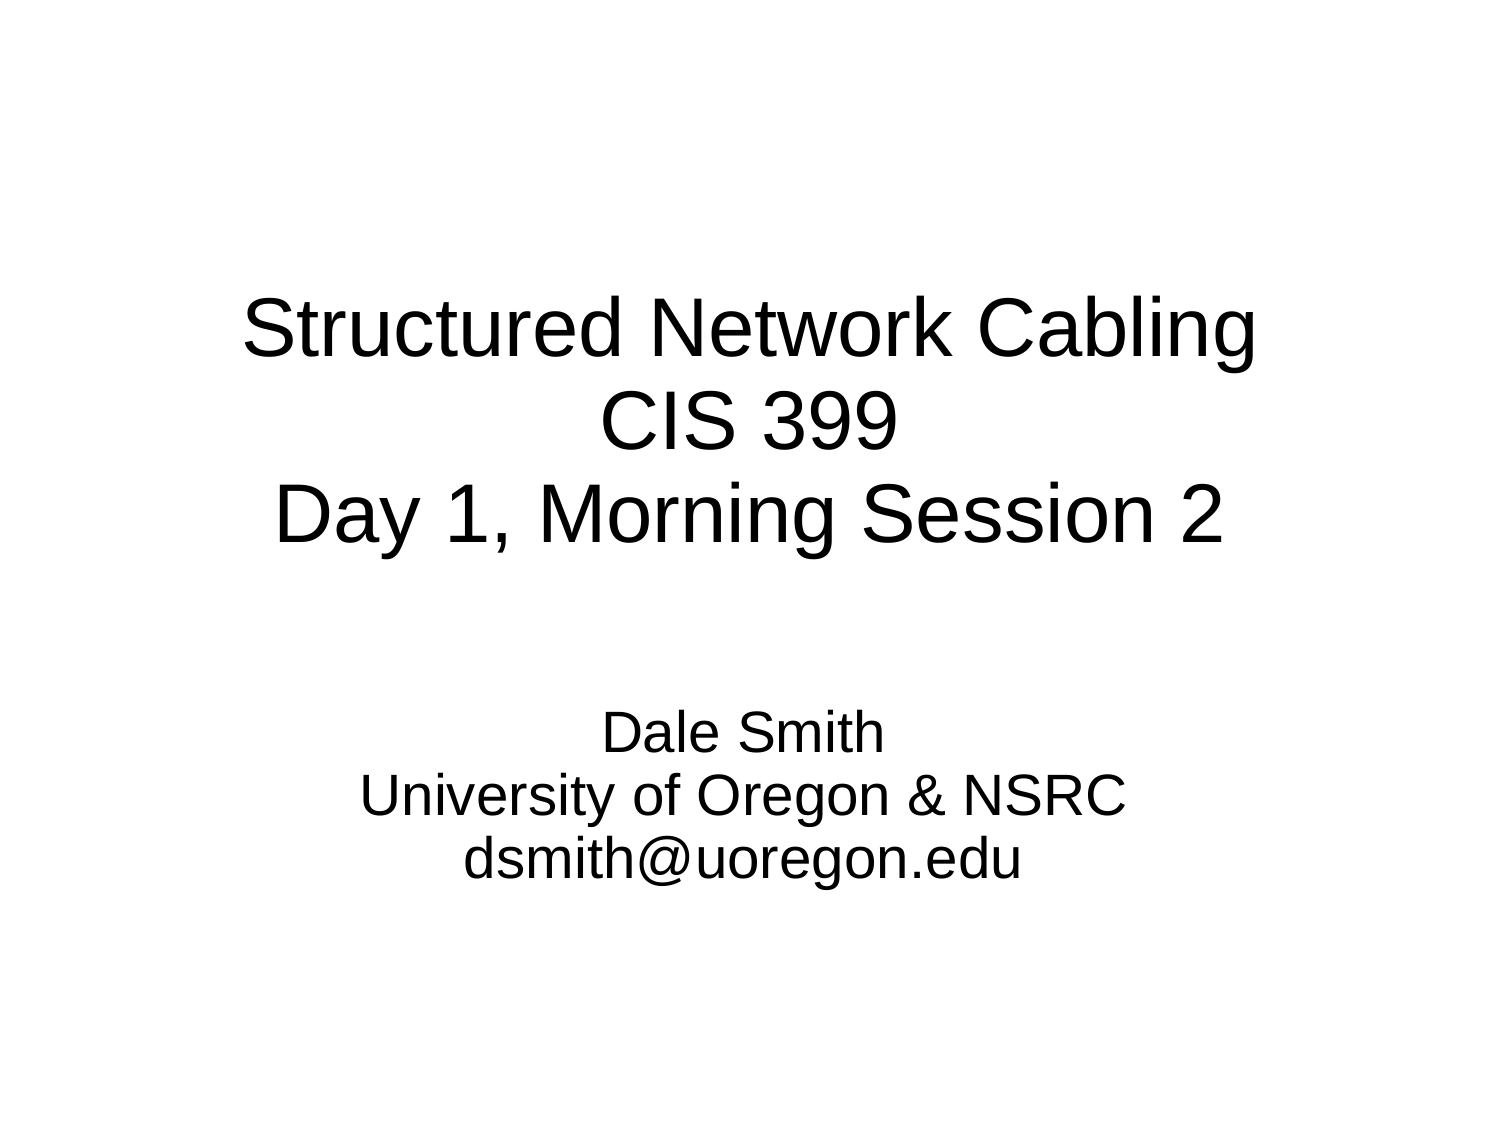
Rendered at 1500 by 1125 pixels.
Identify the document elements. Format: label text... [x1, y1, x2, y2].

text_box Dale Smith University of Oregon & NSRC dsmith@uoregon.edu [262, 624, 1225, 900]
title Structured Network Cabling CIS 399 Day 1, Morning Session 2 [112, 263, 1388, 579]
